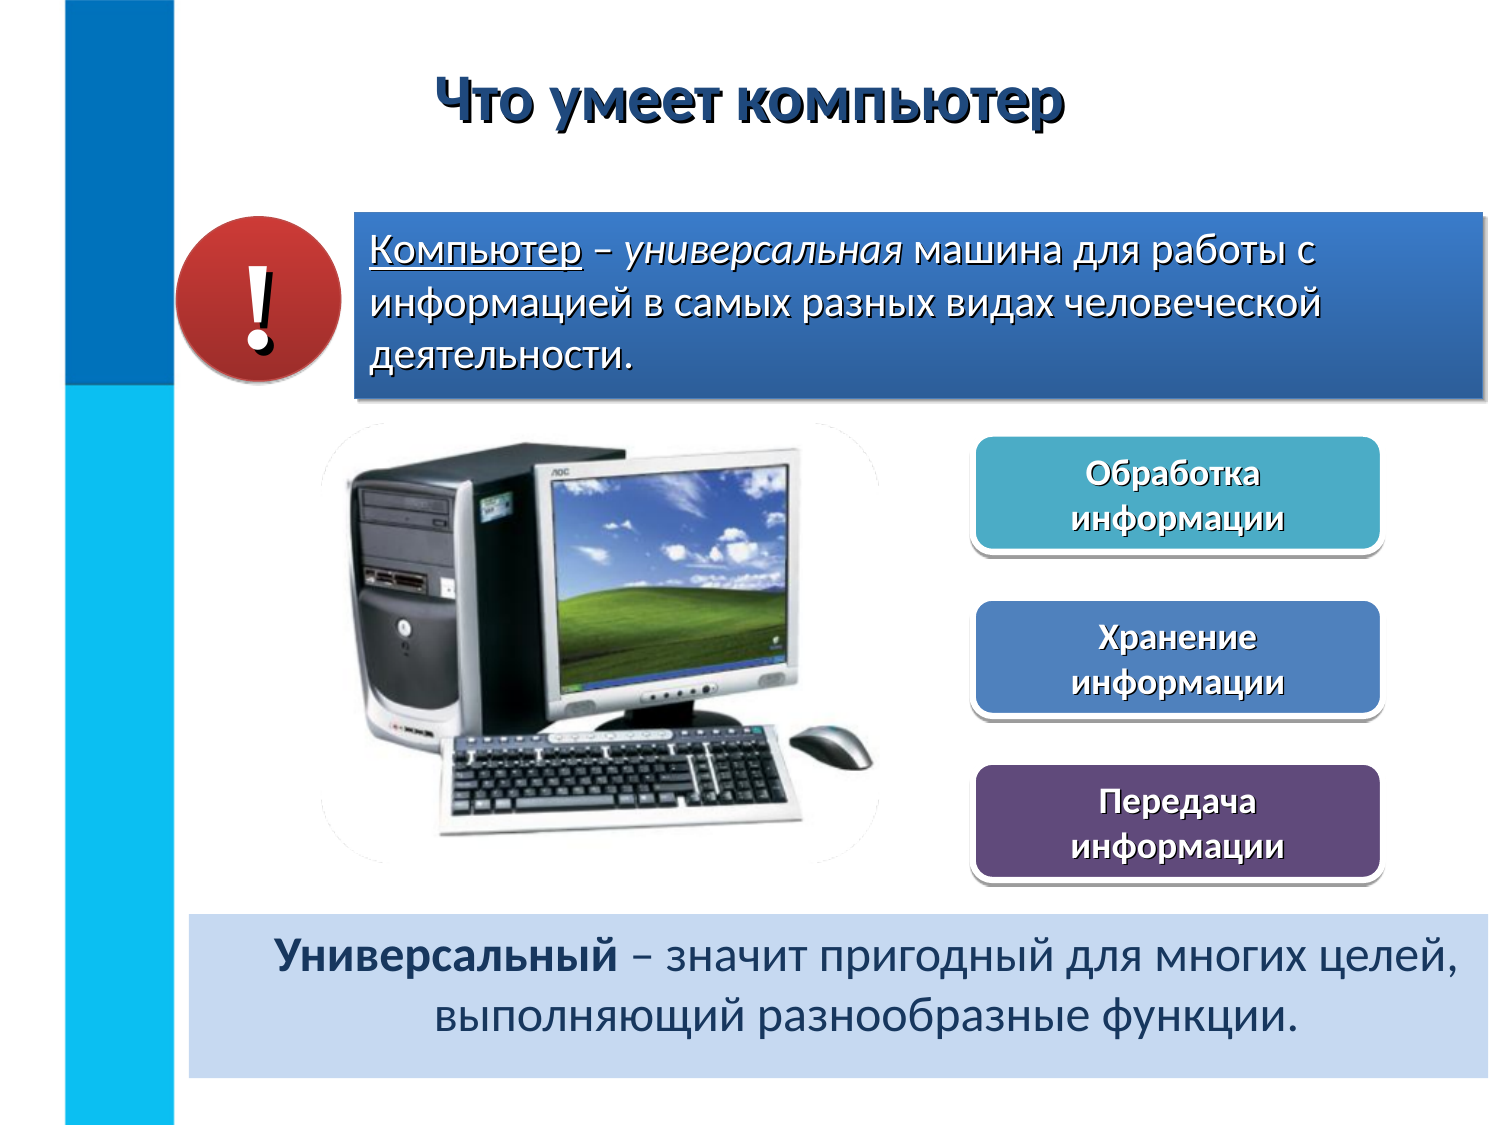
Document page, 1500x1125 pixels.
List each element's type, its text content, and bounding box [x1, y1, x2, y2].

text_box ! [176, 216, 341, 381]
list Универсальный – значит пригодный для многих целей, выполняющий разнообразные функции. [188, 914, 1489, 1079]
title Что умеет компьютер [75, 0, 1426, 188]
picture [0, 0, 1500, 1125]
text_box Передача информации [972, 761, 1383, 880]
text_box Компьютер – универсальная машина для работы с информацией в самых разных видах человеческой деятельности. [354, 212, 1483, 399]
text_box Хранение информации [972, 597, 1384, 716]
text_box Обработка информации [972, 433, 1383, 552]
